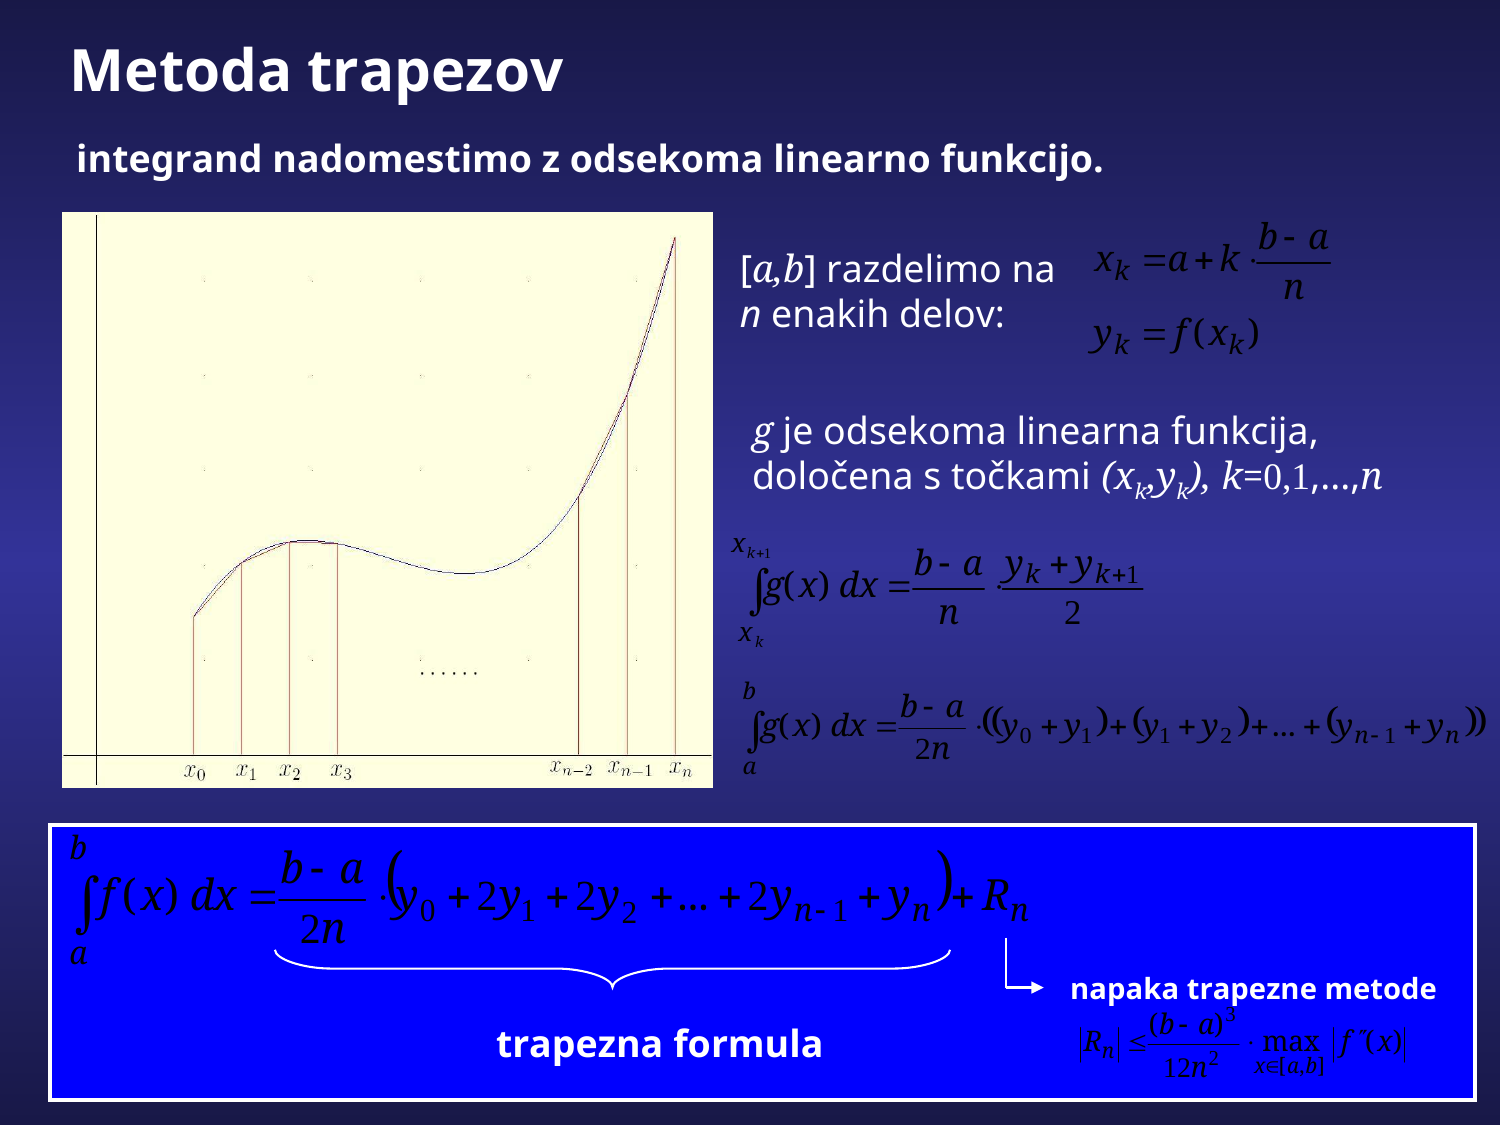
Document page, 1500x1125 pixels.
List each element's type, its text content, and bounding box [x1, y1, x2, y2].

chart [725, 525, 1150, 656]
chart [62, 825, 1038, 976]
text_box Metoda trapezov [54, 24, 594, 111]
chart [1074, 999, 1413, 1109]
text_box trapezna formula [481, 1012, 839, 1073]
text_box napaka trapezne metode [1055, 962, 1453, 1013]
chart [737, 675, 1488, 783]
text_box [50, 824, 1476, 1100]
chart [1087, 214, 1338, 363]
picture [62, 212, 713, 788]
text_box integrand nadomestimo z odsekoma linearno funkcijo. [61, 127, 1121, 188]
text_box [a,b] razdelimo na n enakih delov: [725, 237, 1087, 343]
text_box g je odsekoma linearna funkcija, določena s točkami (xk,yk), k=0,1,...,n [737, 399, 1450, 512]
